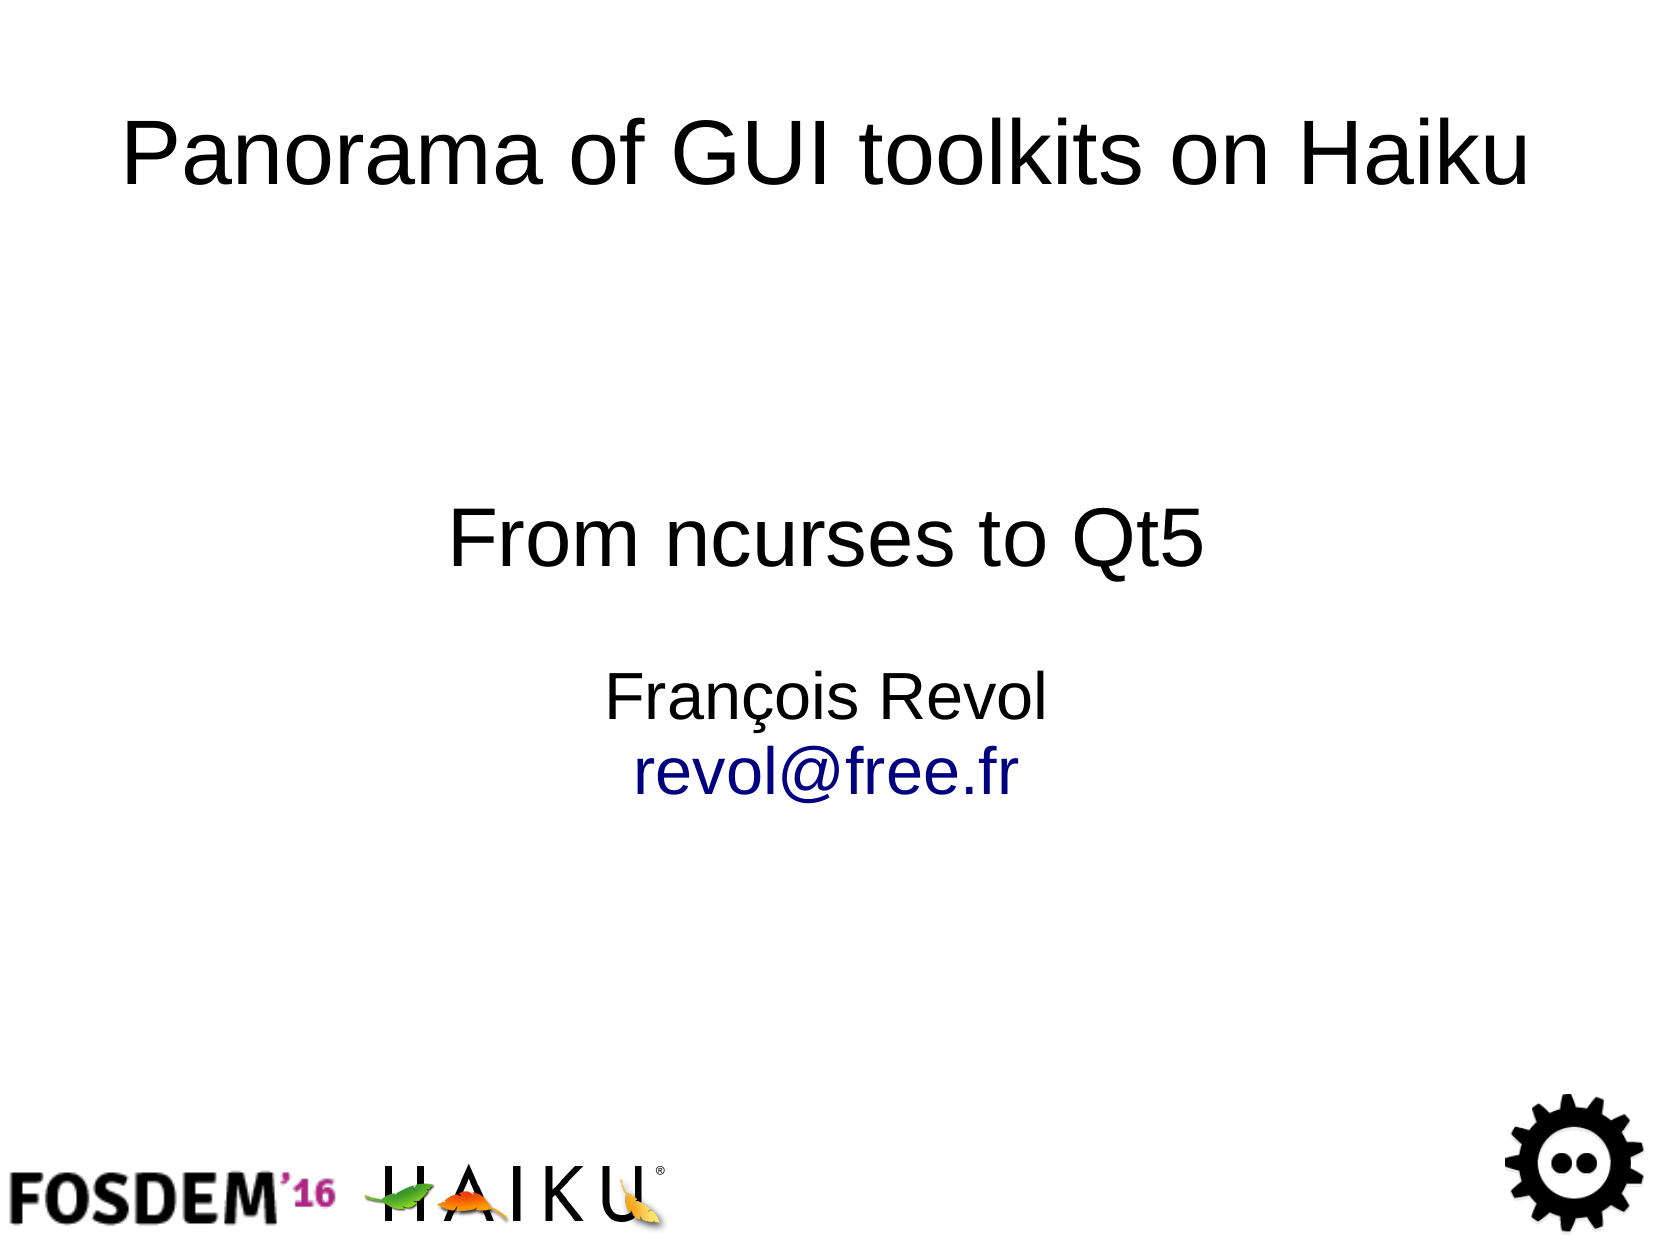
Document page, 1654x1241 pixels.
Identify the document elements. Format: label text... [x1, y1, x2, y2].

title Panorama of GUI toolkits on Haiku [82, 49, 1571, 257]
picture [0, 1152, 350, 1241]
subtitle From ncurses to Qt5 François Revol revol@free.fr [82, 290, 1571, 1010]
picture [363, 1163, 670, 1235]
picture [1505, 1094, 1648, 1235]
